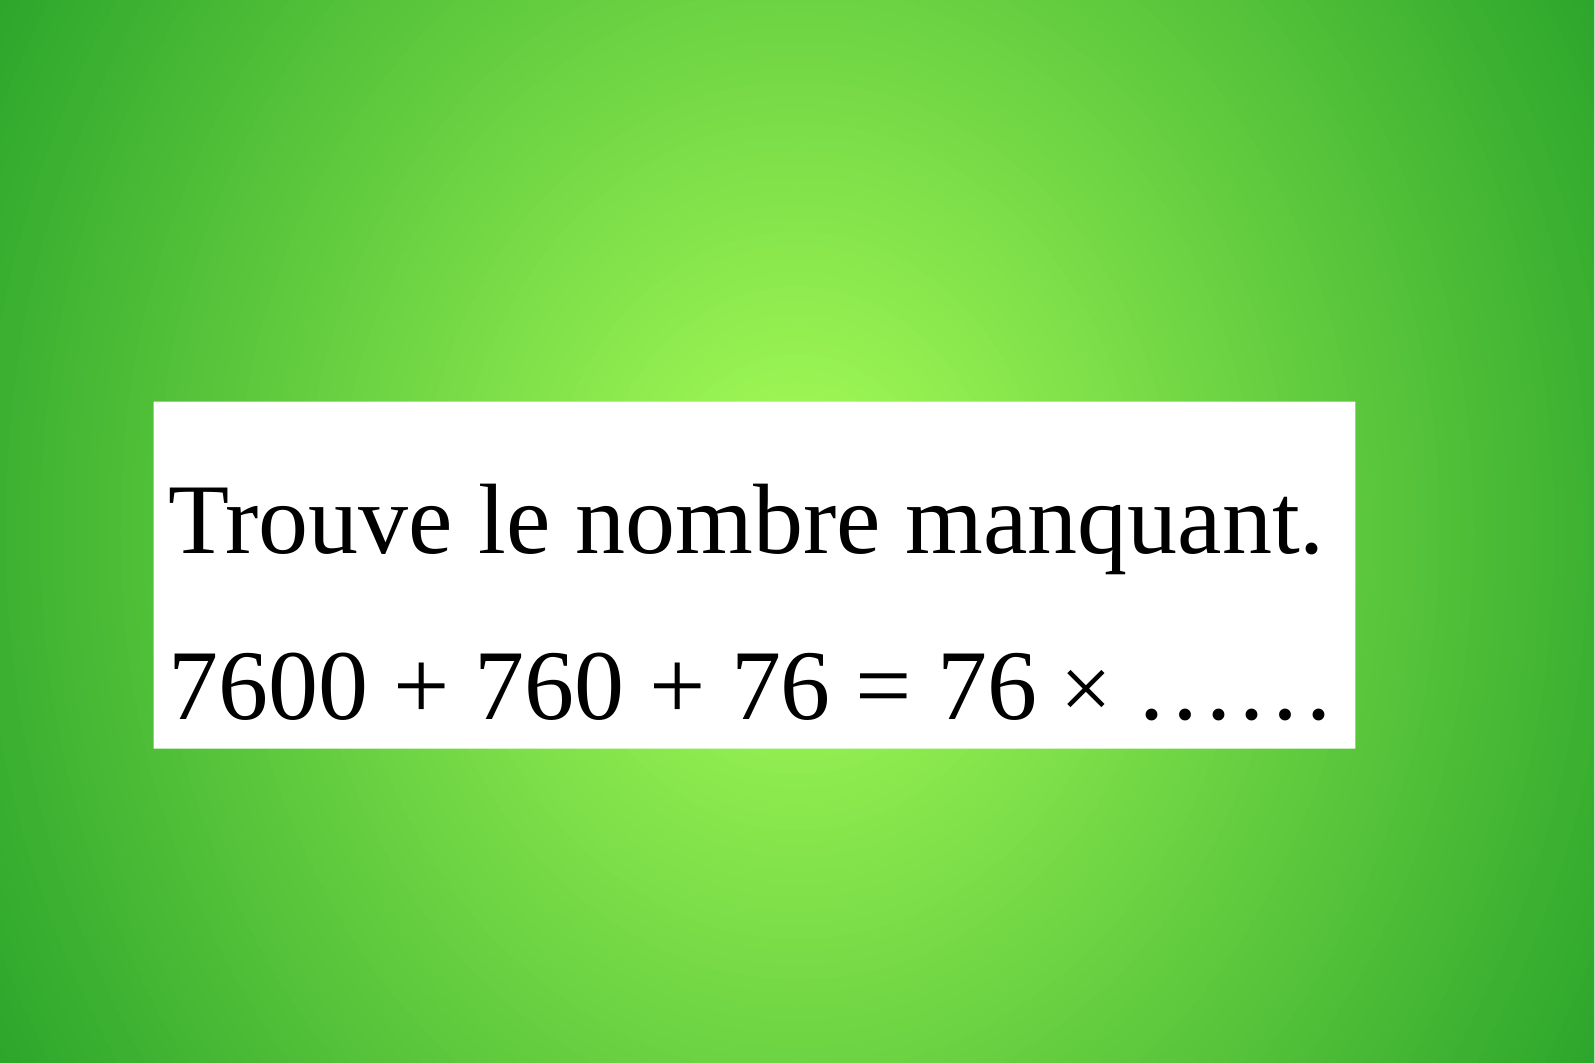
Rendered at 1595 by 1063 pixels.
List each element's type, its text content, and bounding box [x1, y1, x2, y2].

picture [0, 0, 1595, 1063]
text_box Trouve le nombre manquant. 7600 + 760 + 76 = 76 × …… [153, 401, 1356, 749]
